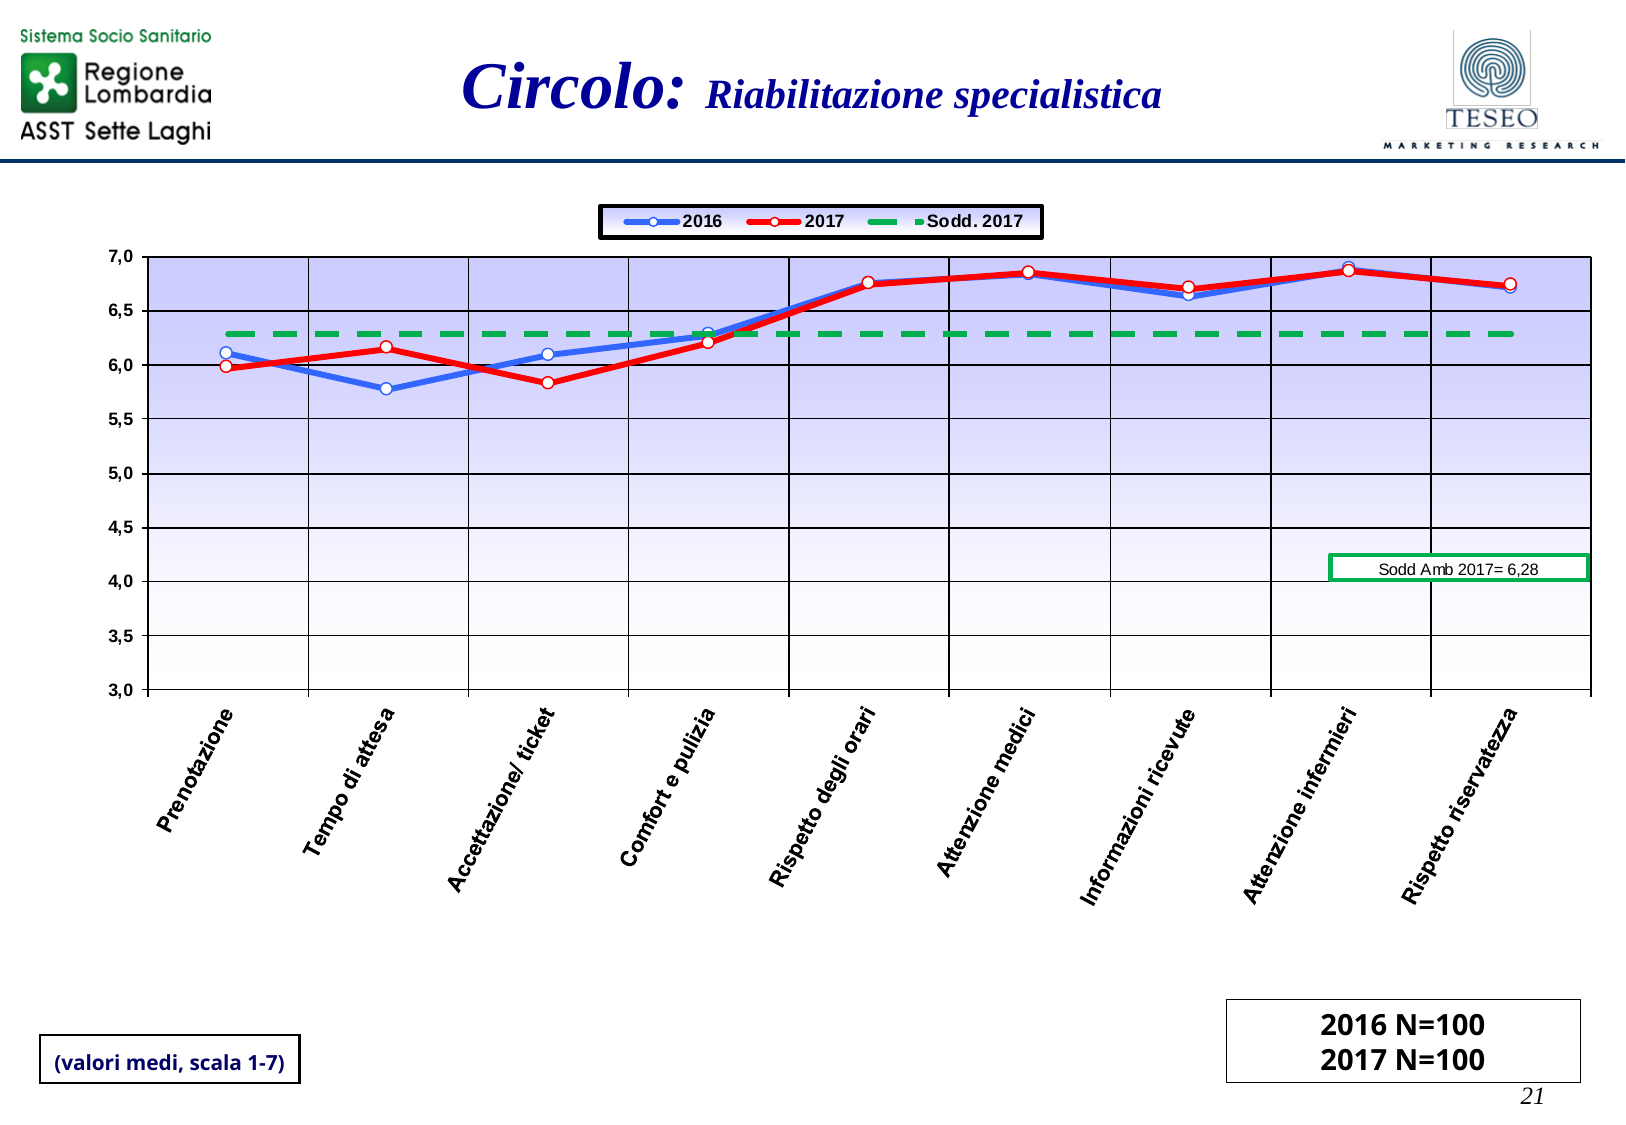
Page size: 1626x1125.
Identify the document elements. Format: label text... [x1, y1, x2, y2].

text_box Circolo: Riabilitazione specialistica [268, 19, 1356, 144]
picture [21, 26, 211, 148]
picture [36, 193, 1604, 1083]
picture [1381, 30, 1604, 149]
